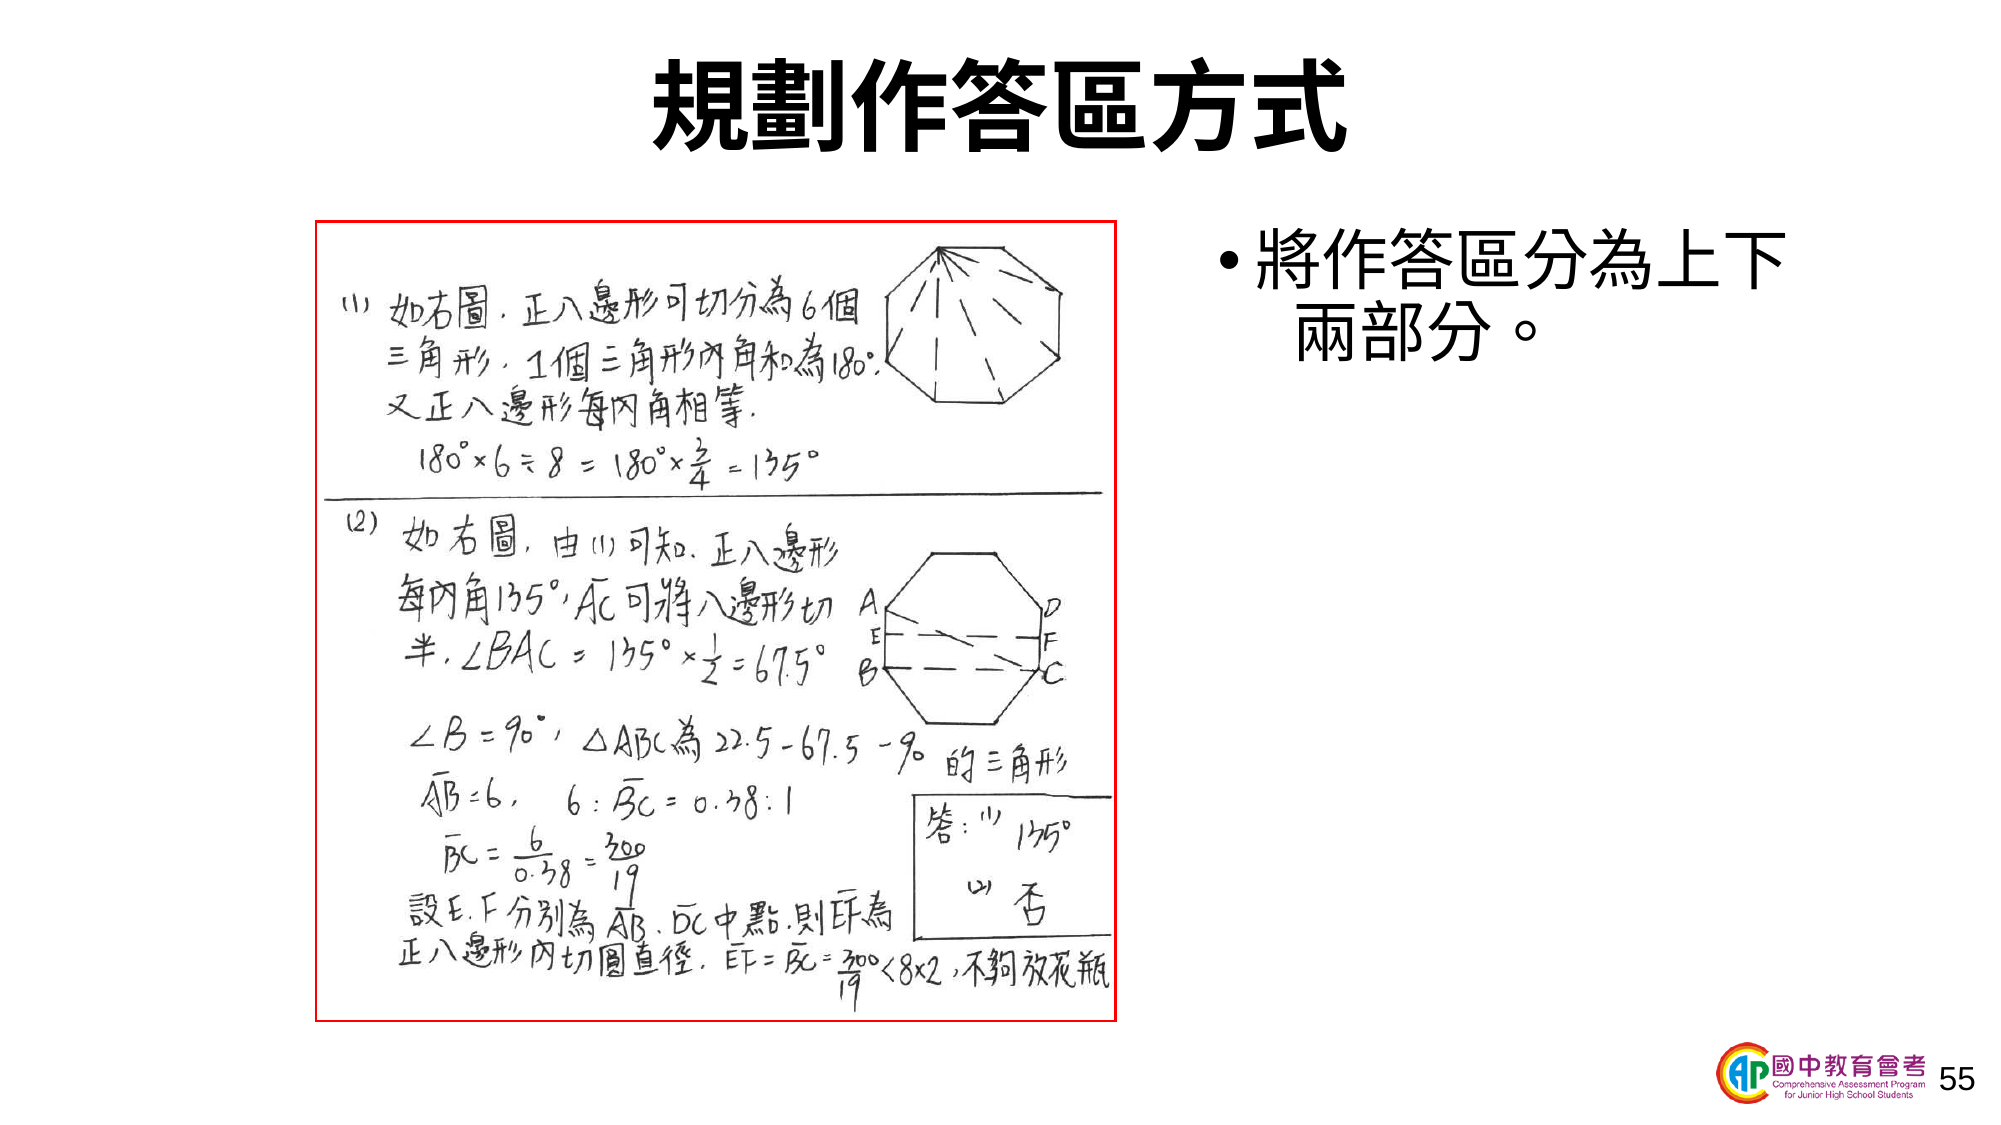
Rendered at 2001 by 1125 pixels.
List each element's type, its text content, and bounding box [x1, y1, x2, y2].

text_box 55 [1923, 1047, 2000, 1108]
list 將作答區分為上下兩部分。 [1202, 219, 1827, 963]
title 規劃作答區方式 [137, 2, 1863, 220]
picture [317, 222, 1115, 1020]
